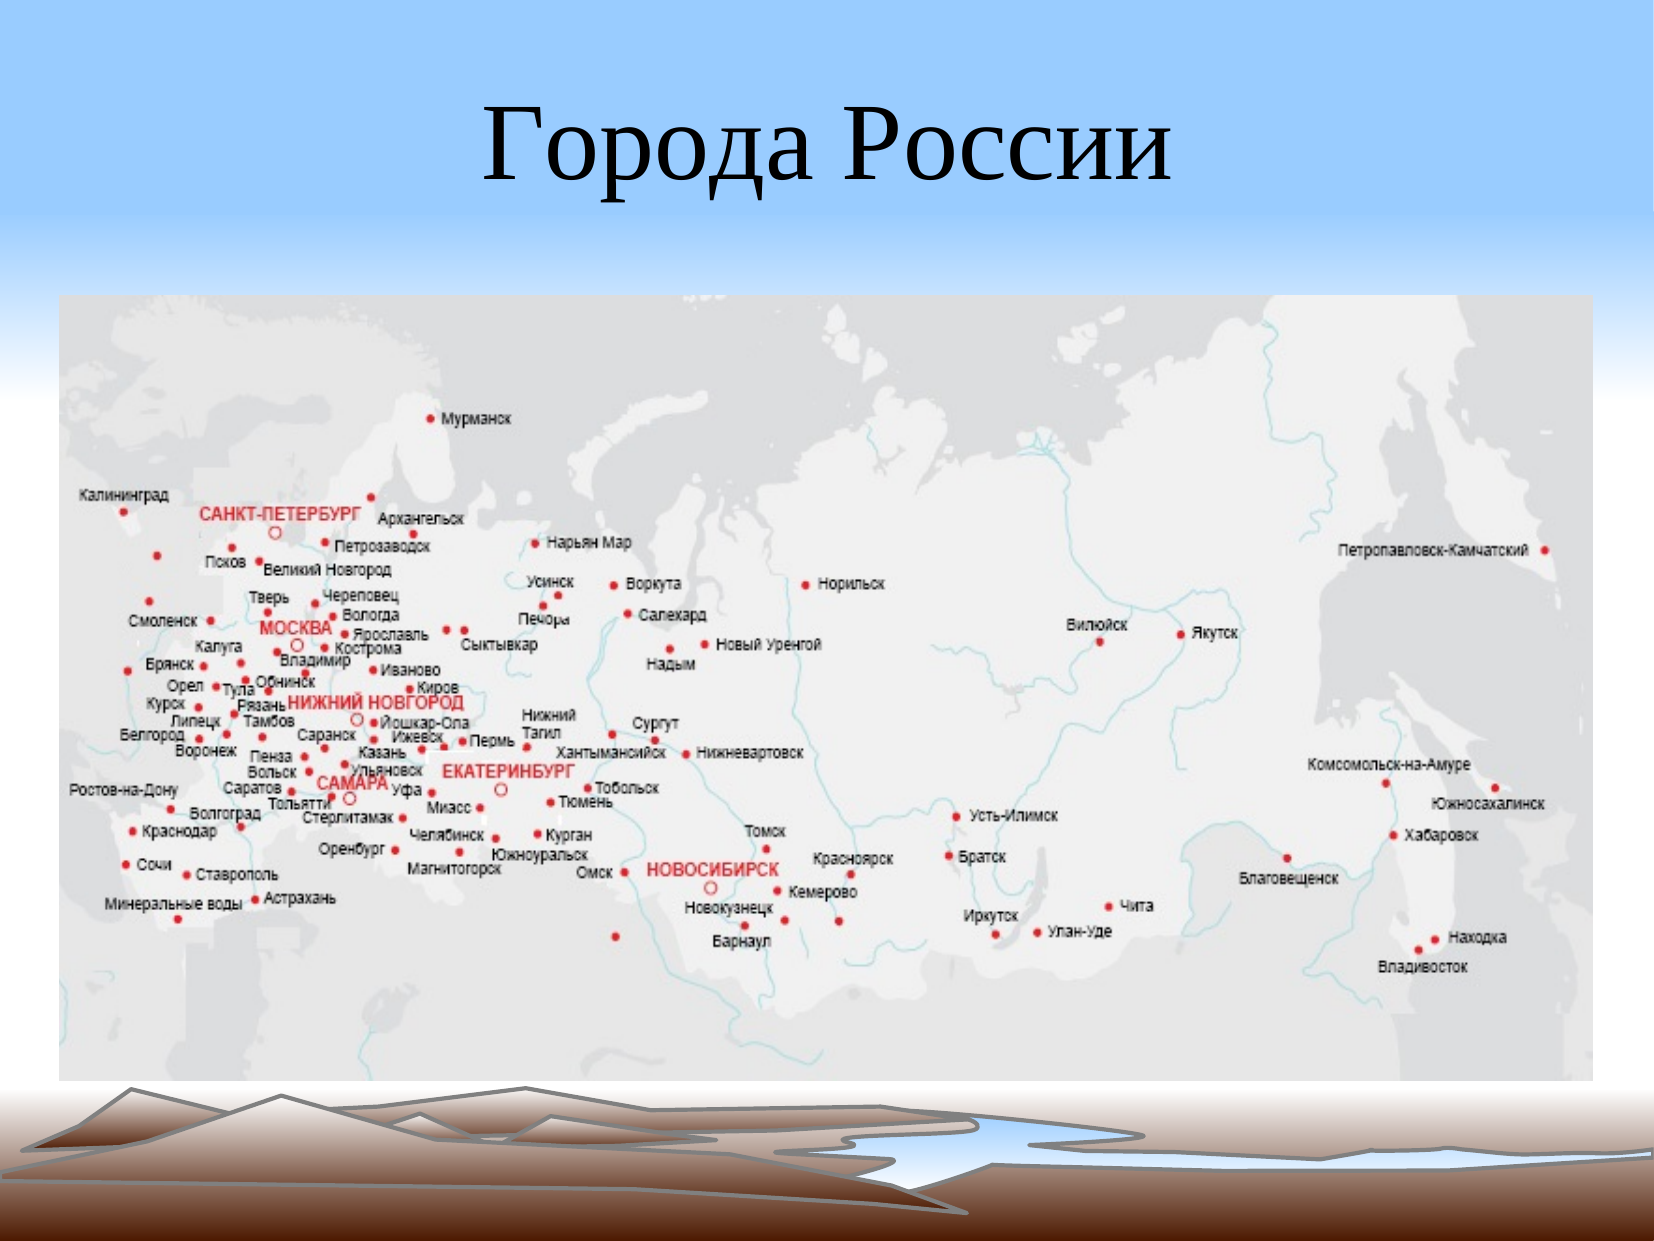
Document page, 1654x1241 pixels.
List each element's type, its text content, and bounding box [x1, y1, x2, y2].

title Города России [121, 41, 1534, 229]
picture [59, 295, 1593, 1081]
